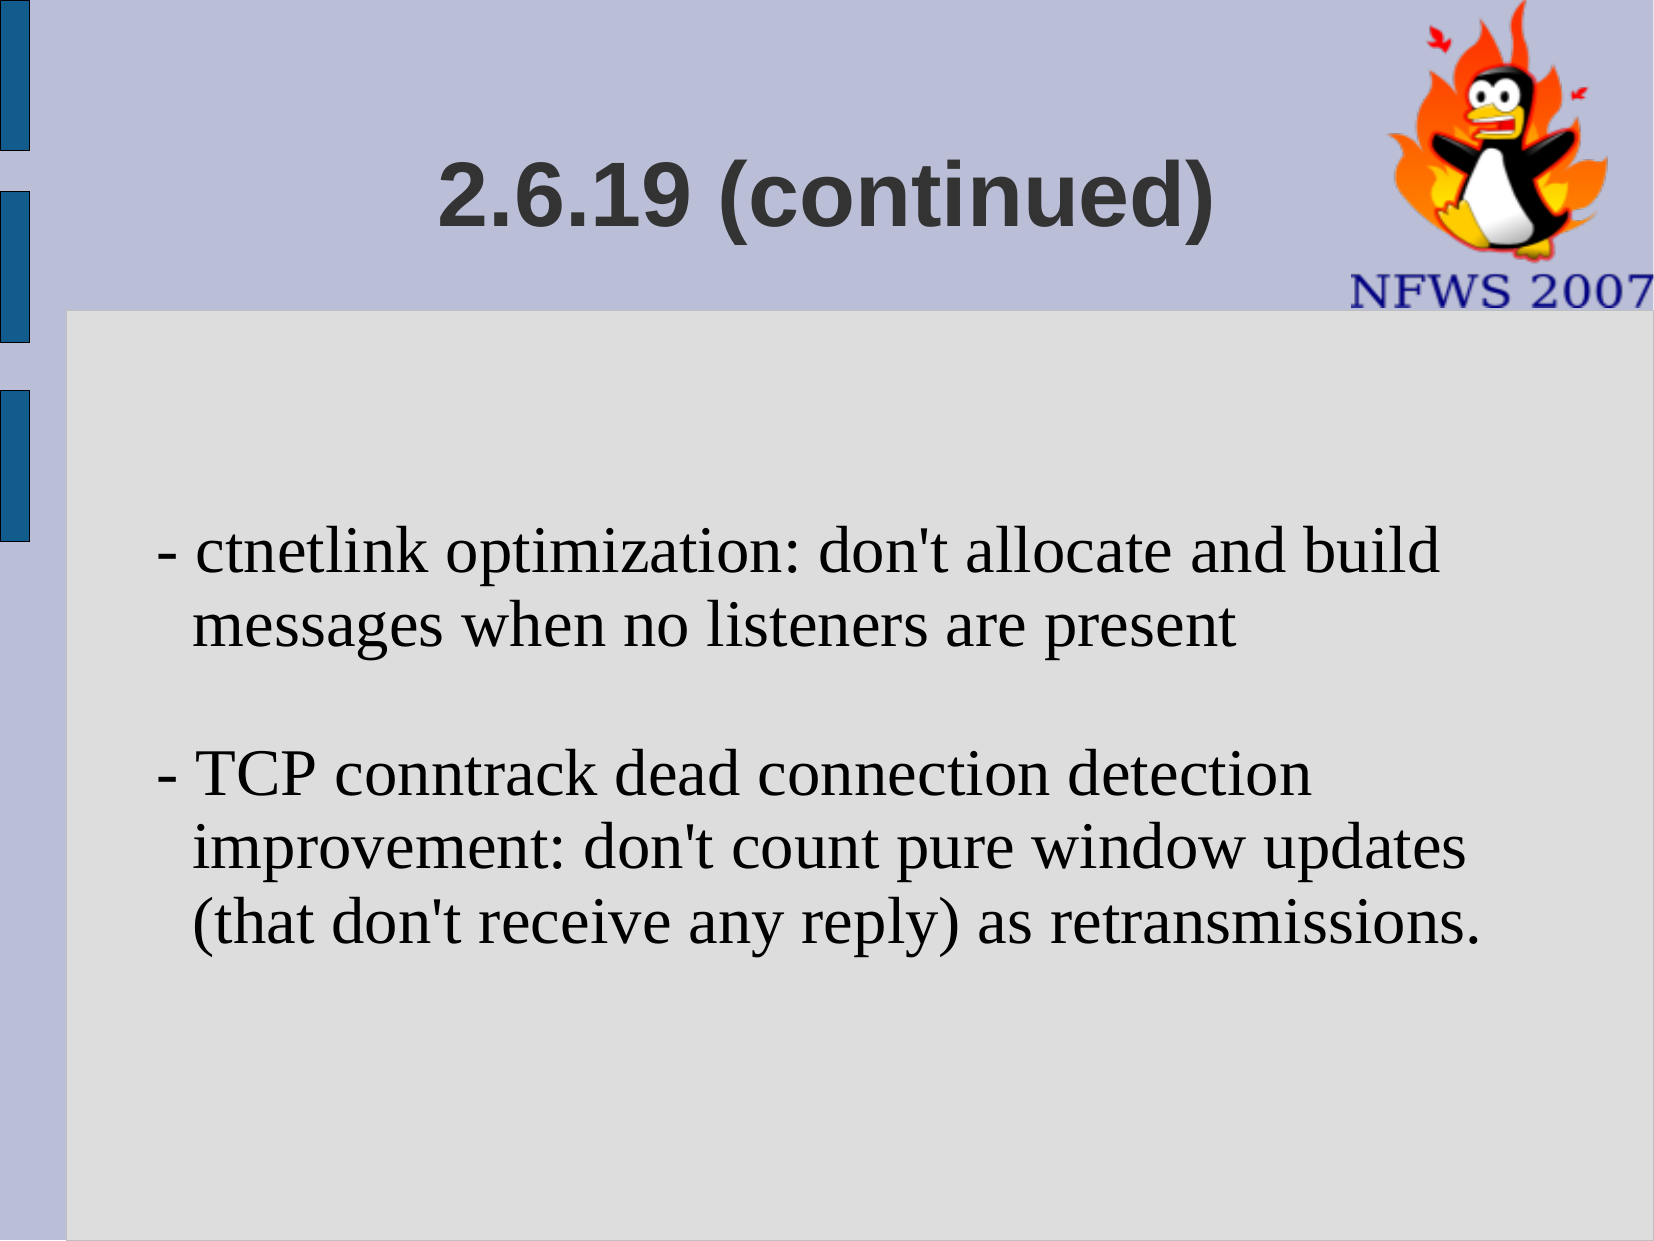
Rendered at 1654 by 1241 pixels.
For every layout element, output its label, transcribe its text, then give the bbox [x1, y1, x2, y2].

subtitle - ctnetlink optimization: don't allocate and build messages when no listeners are present - TCP conntrack dead connection detection improvement: don't count pure window updates (that don't receive any reply) as retransmissions. [121, 352, 1534, 1119]
picture [1351, 0, 1654, 308]
title 2.6.19 (continued) [121, 98, 1351, 291]
